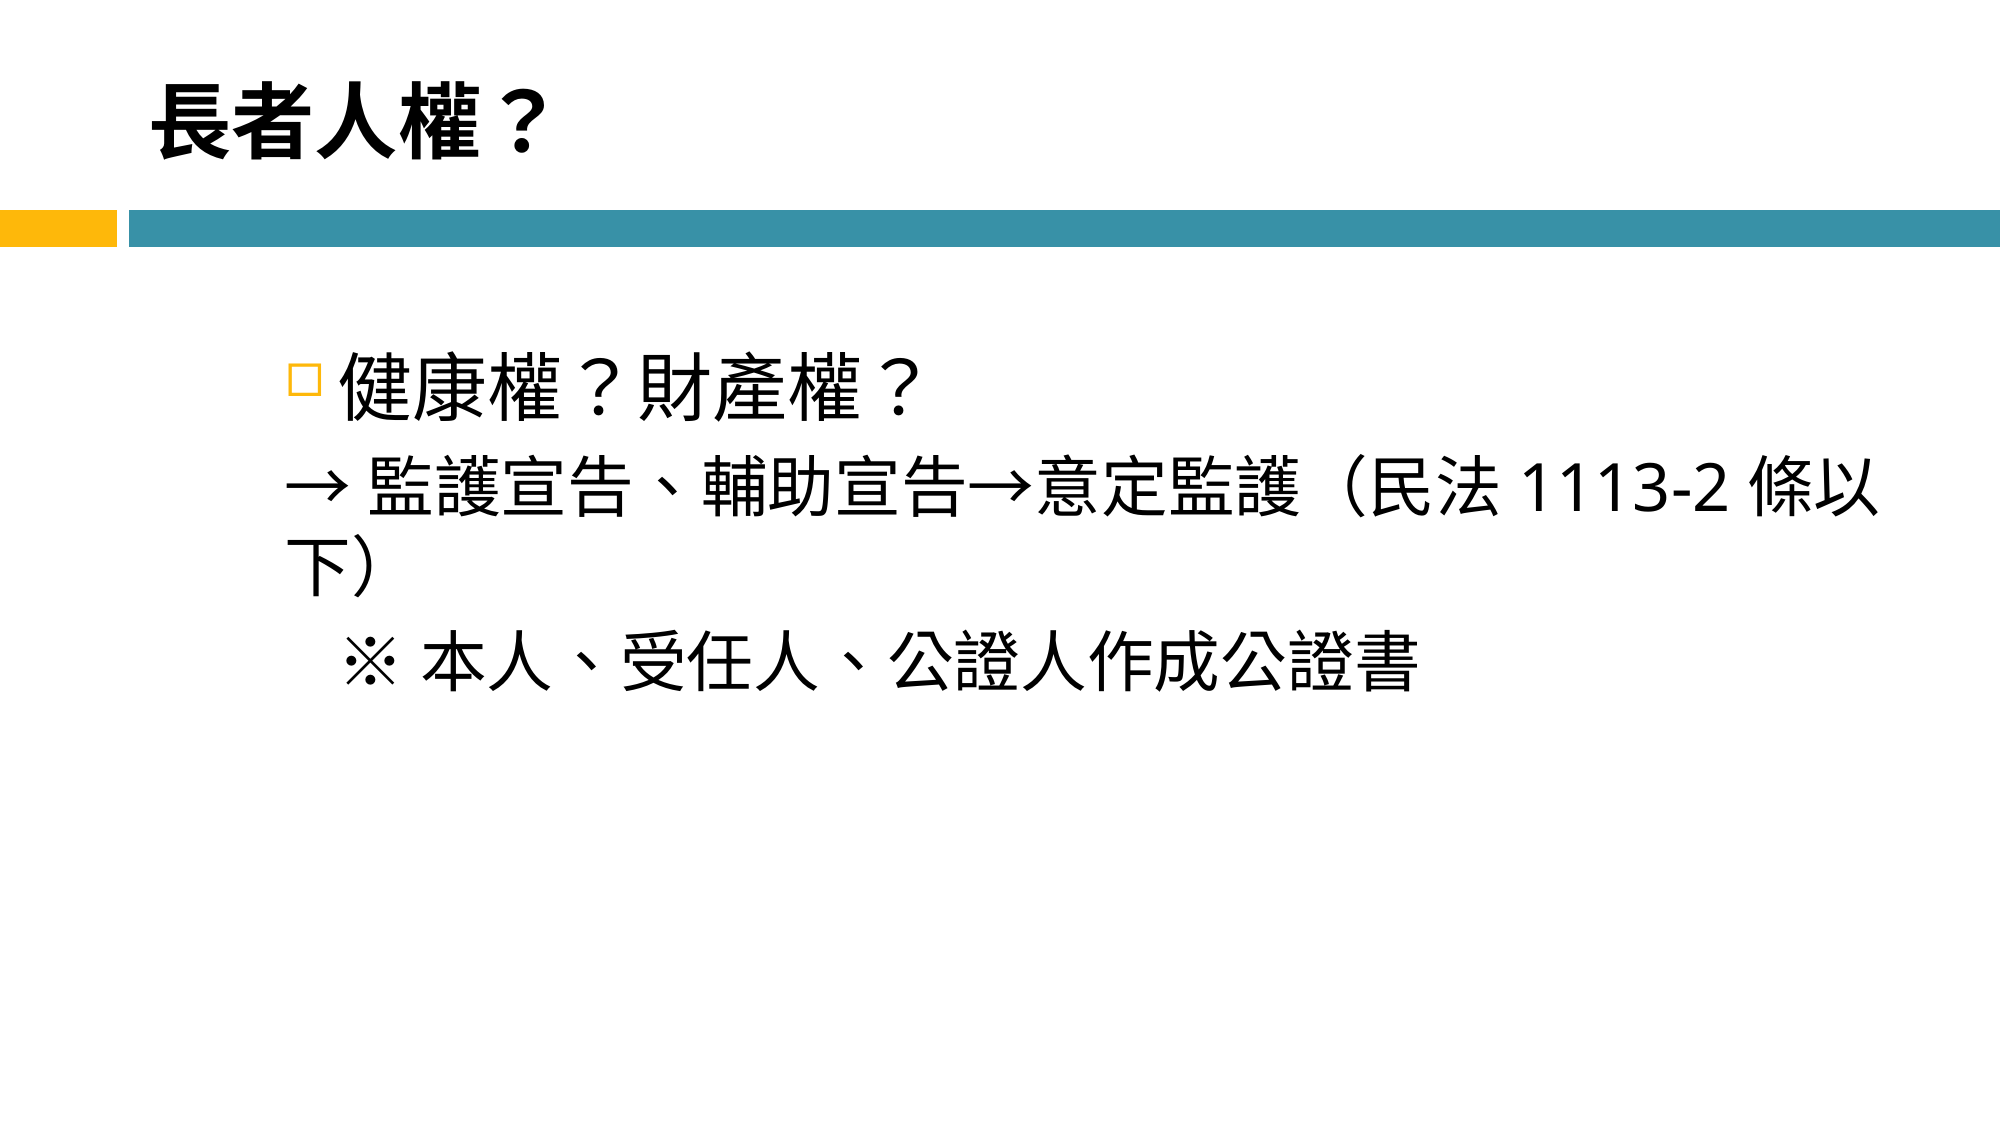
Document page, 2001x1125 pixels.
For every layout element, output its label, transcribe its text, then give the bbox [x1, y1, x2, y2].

list 健康權？財產權？ →監護宣告、輔助宣告→意定監護（民法1113-2條以下） ※本人、受任人、公證人作成公證書 [269, 332, 2000, 899]
title 長者人權？ [133, 37, 1917, 201]
